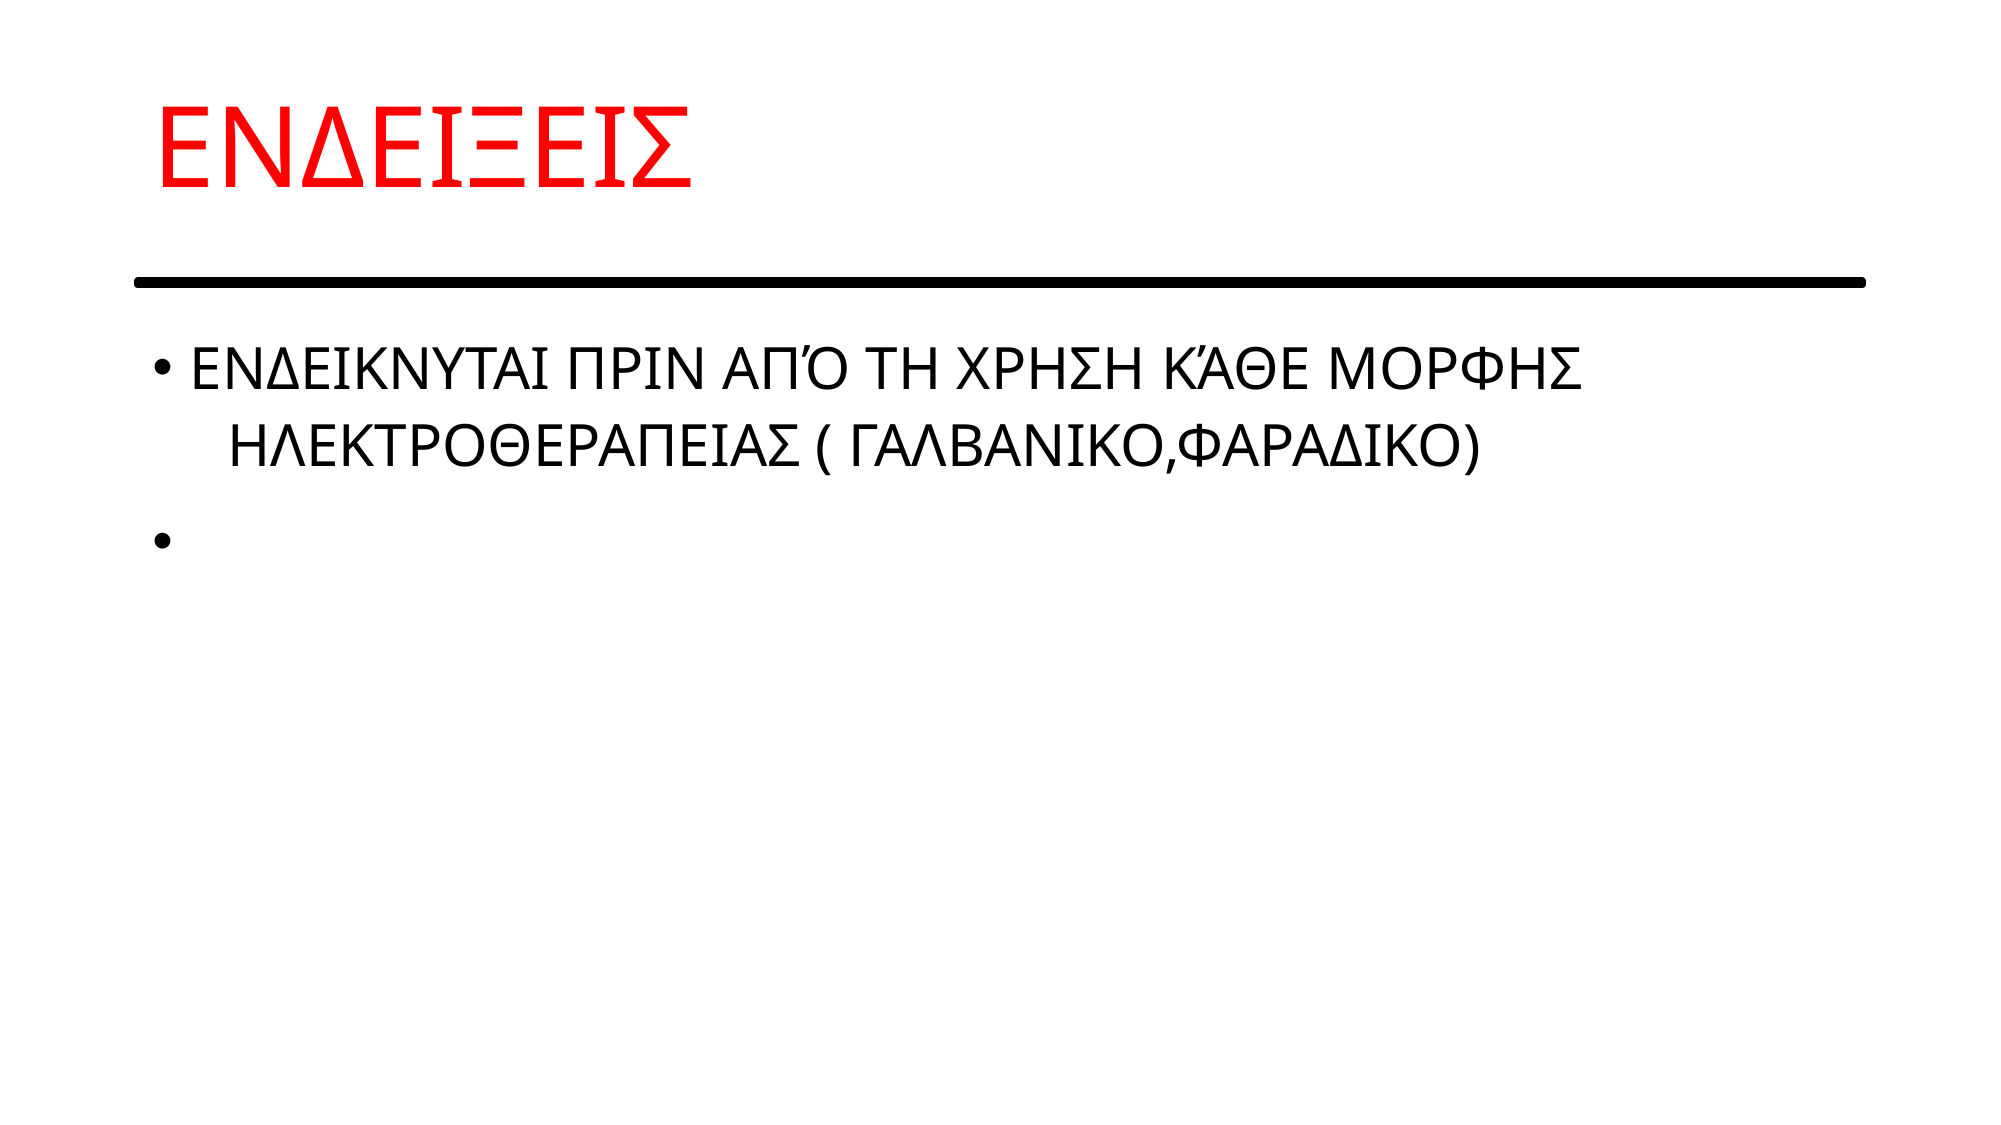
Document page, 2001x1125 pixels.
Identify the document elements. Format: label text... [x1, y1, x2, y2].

list ΕΝΔΕΙΚΝΥΤΑΙ ΠΡΙΝ ΑΠΌ ΤΗ ΧΡΗΣΗ ΚΆΘΕ ΜΟΡΦΗΣ ΗΛΕΚΤΡΟΘΕΡΑΠΕΙΑΣ ( ΓΑΛΒΑΝΙΚΟ,ΦΑΡΑΔΙΚΟ) [137, 316, 1863, 549]
title ΕΝΔΕΙΞΕΙΣ [137, 59, 958, 226]
